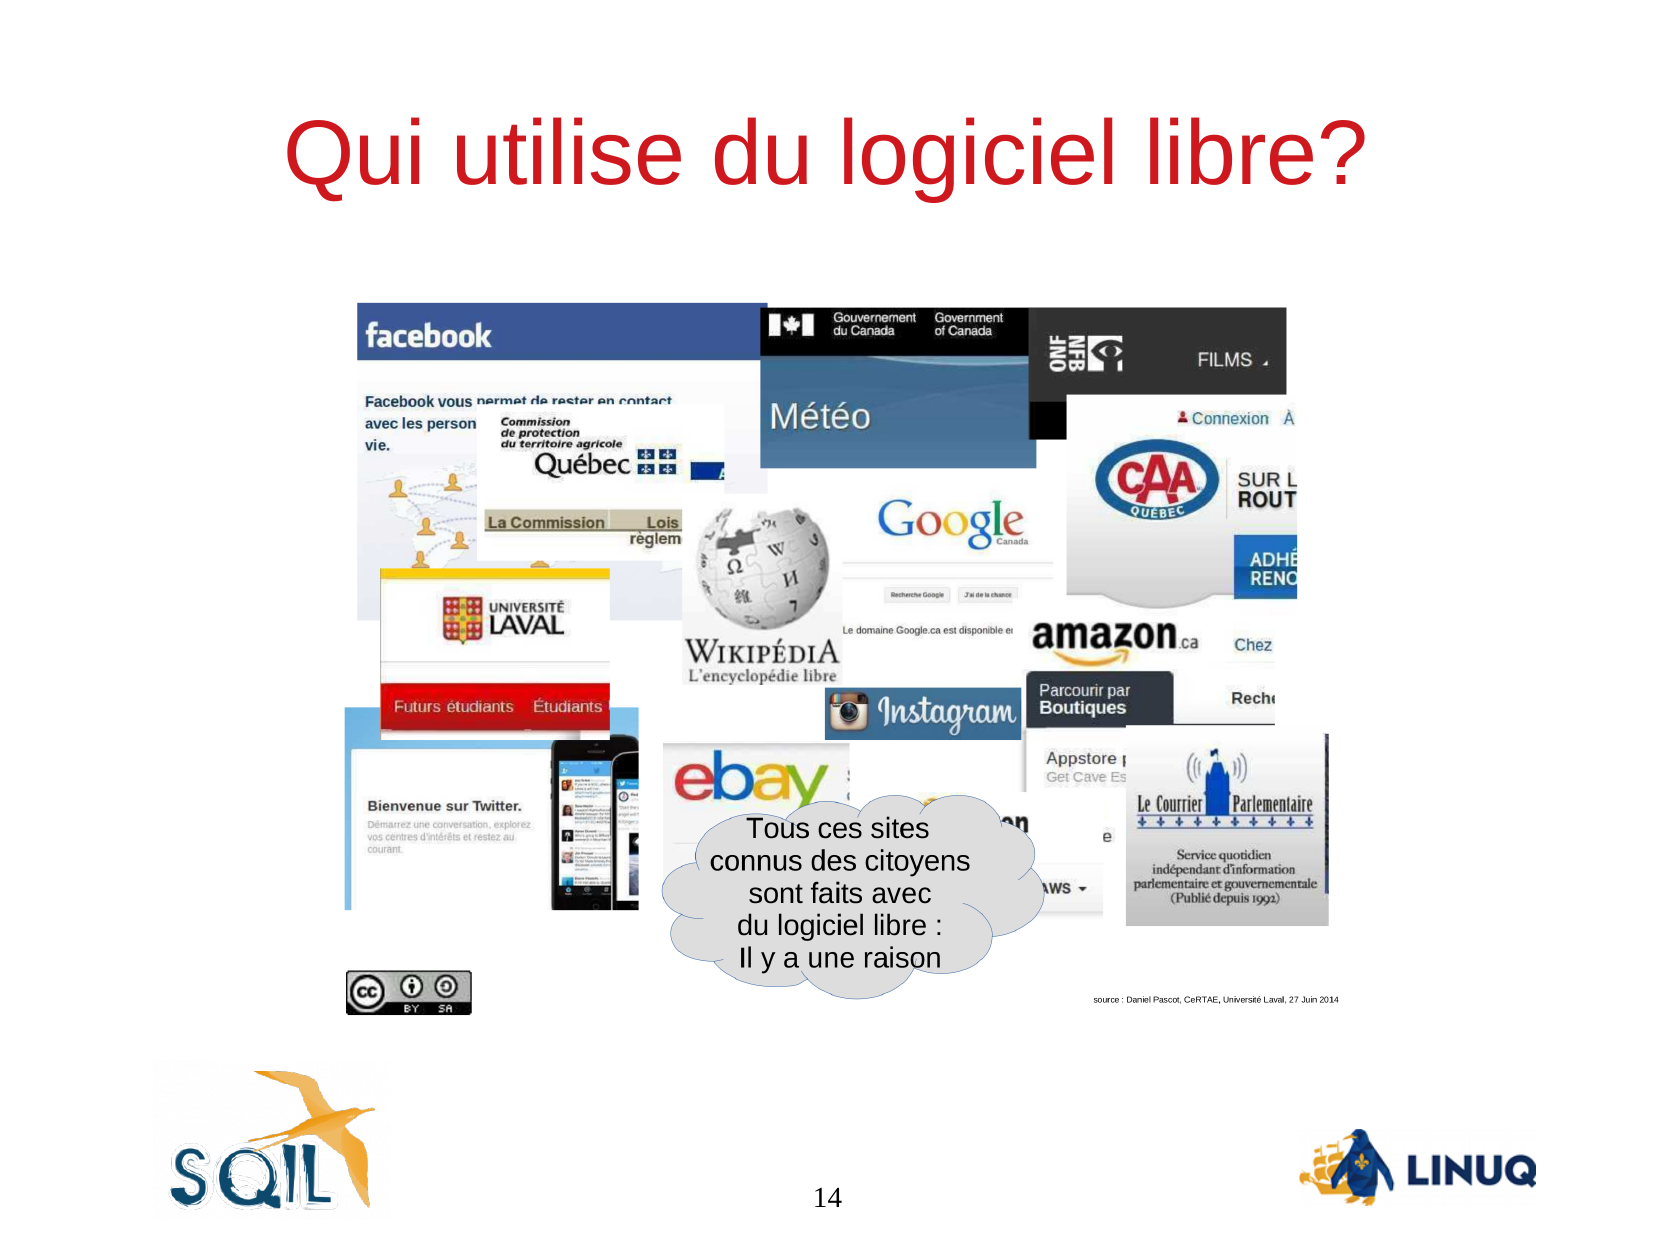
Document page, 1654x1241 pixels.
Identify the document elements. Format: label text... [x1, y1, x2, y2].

picture [330, 290, 1347, 1027]
picture [153, 1060, 390, 1220]
title Qui utilise du logiciel libre? [82, 49, 1571, 257]
picture [1299, 1129, 1536, 1206]
